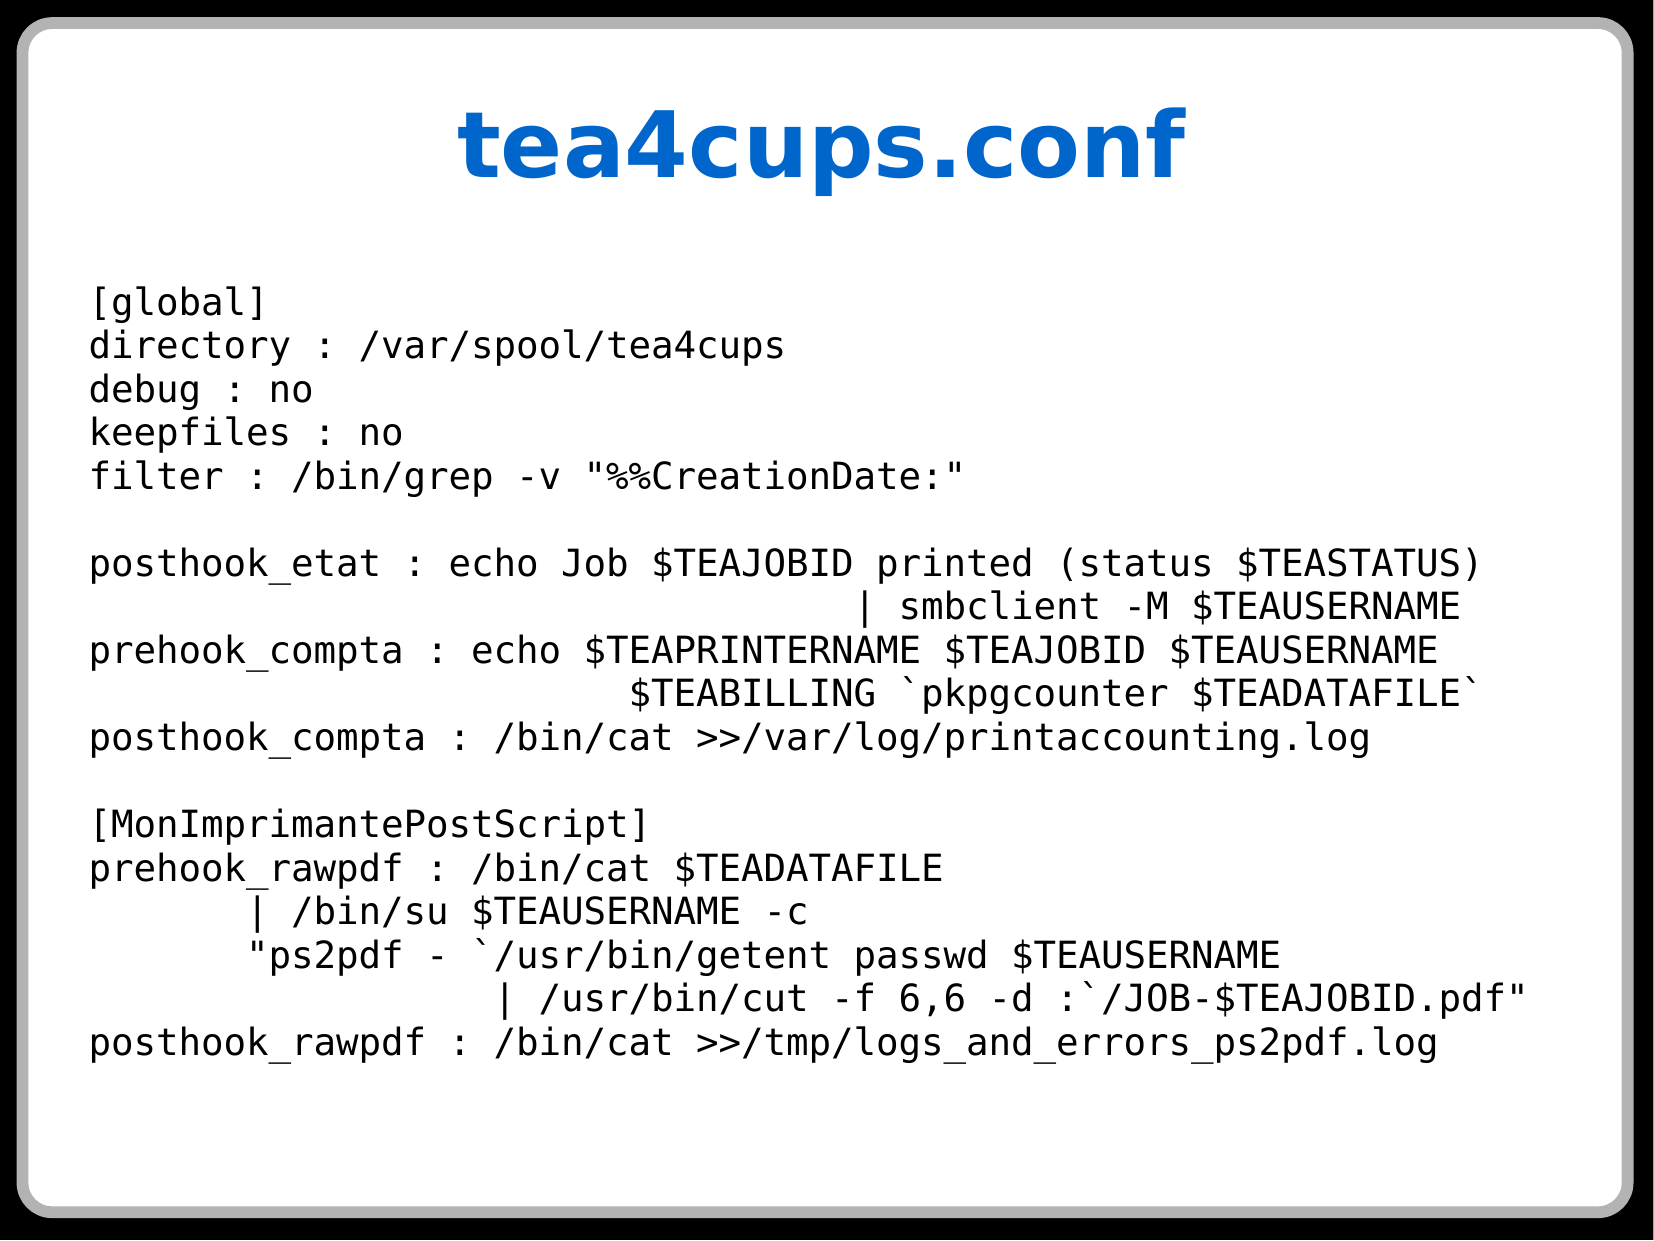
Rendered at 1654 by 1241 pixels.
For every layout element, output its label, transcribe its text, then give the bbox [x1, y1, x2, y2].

title tea4cups.conf [67, 91, 1577, 199]
subtitle [global] directory : /var/spool/tea4cups debug : no keepfiles : no filter : /bin/grep -v "%%CreationDate:" posthook_etat : echo Job $TEAJOBID printed (status $TEASTATUS) | smbclient -M $TEAUSERNAME prehook_compta : echo $TEAPRINTERNAME $TEAJOBID $TEAUSERNAME $TEABILLING `pkpgcounter $TEADATAFILE` posthook_compta : /bin/cat >>/var/log/printaccounting.log [MonImprimantePostScript] prehook_rawpdf : /bin/cat $TEADATAFILE | /bin/su $TEAUSERNAME -c "ps2pdf - `/usr/bin/getent passwd $TEAUSERNAME | /usr/bin/cut -f 6,6 -d :`/JOB-$TEAJOBID.pdf" posthook_rawpdf : /bin/cat >>/tmp/logs_and_errors_ps2pdf.log [88, 206, 1565, 1182]
